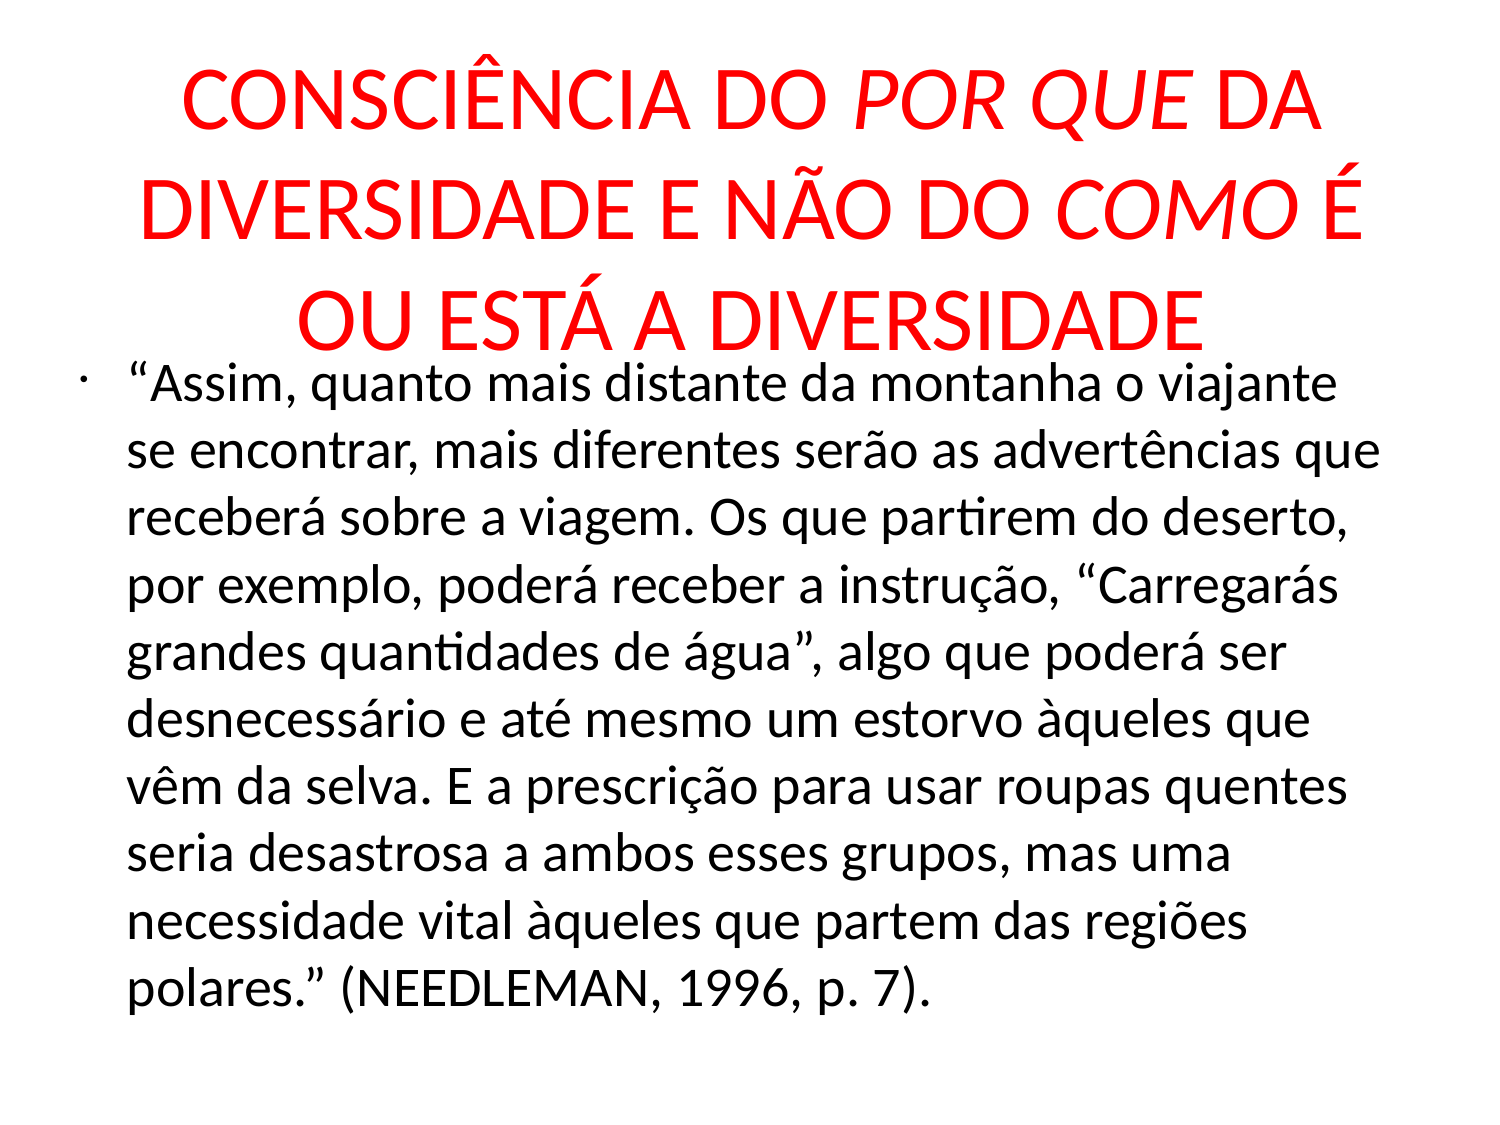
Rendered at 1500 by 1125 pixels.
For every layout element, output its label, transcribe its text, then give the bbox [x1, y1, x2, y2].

list “Assim, quanto mais distante da montanha o viajante se encontrar, mais diferentes serão as advertências que receberá sobre a viagem. Os que partirem do deserto, por exemplo, poderá receber a instrução, “Carregarás grandes quantidades de água”, algo que poderá ser desnecessário e até mesmo um estorvo àqueles que vêm da selva. E a prescrição para usar roupas quentes seria desastrosa a ambos esses grupos, mas uma necessidade vital àqueles que partem das regiões polares.” (NEEDLEMAN, 1996, p. 7). [64, 338, 1415, 1081]
title CONSCIÊNCIA DO POR QUE DA DIVERSIDADE E NÃO DO COMO É OU ESTÁ A DIVERSIDADE [76, 30, 1427, 264]
